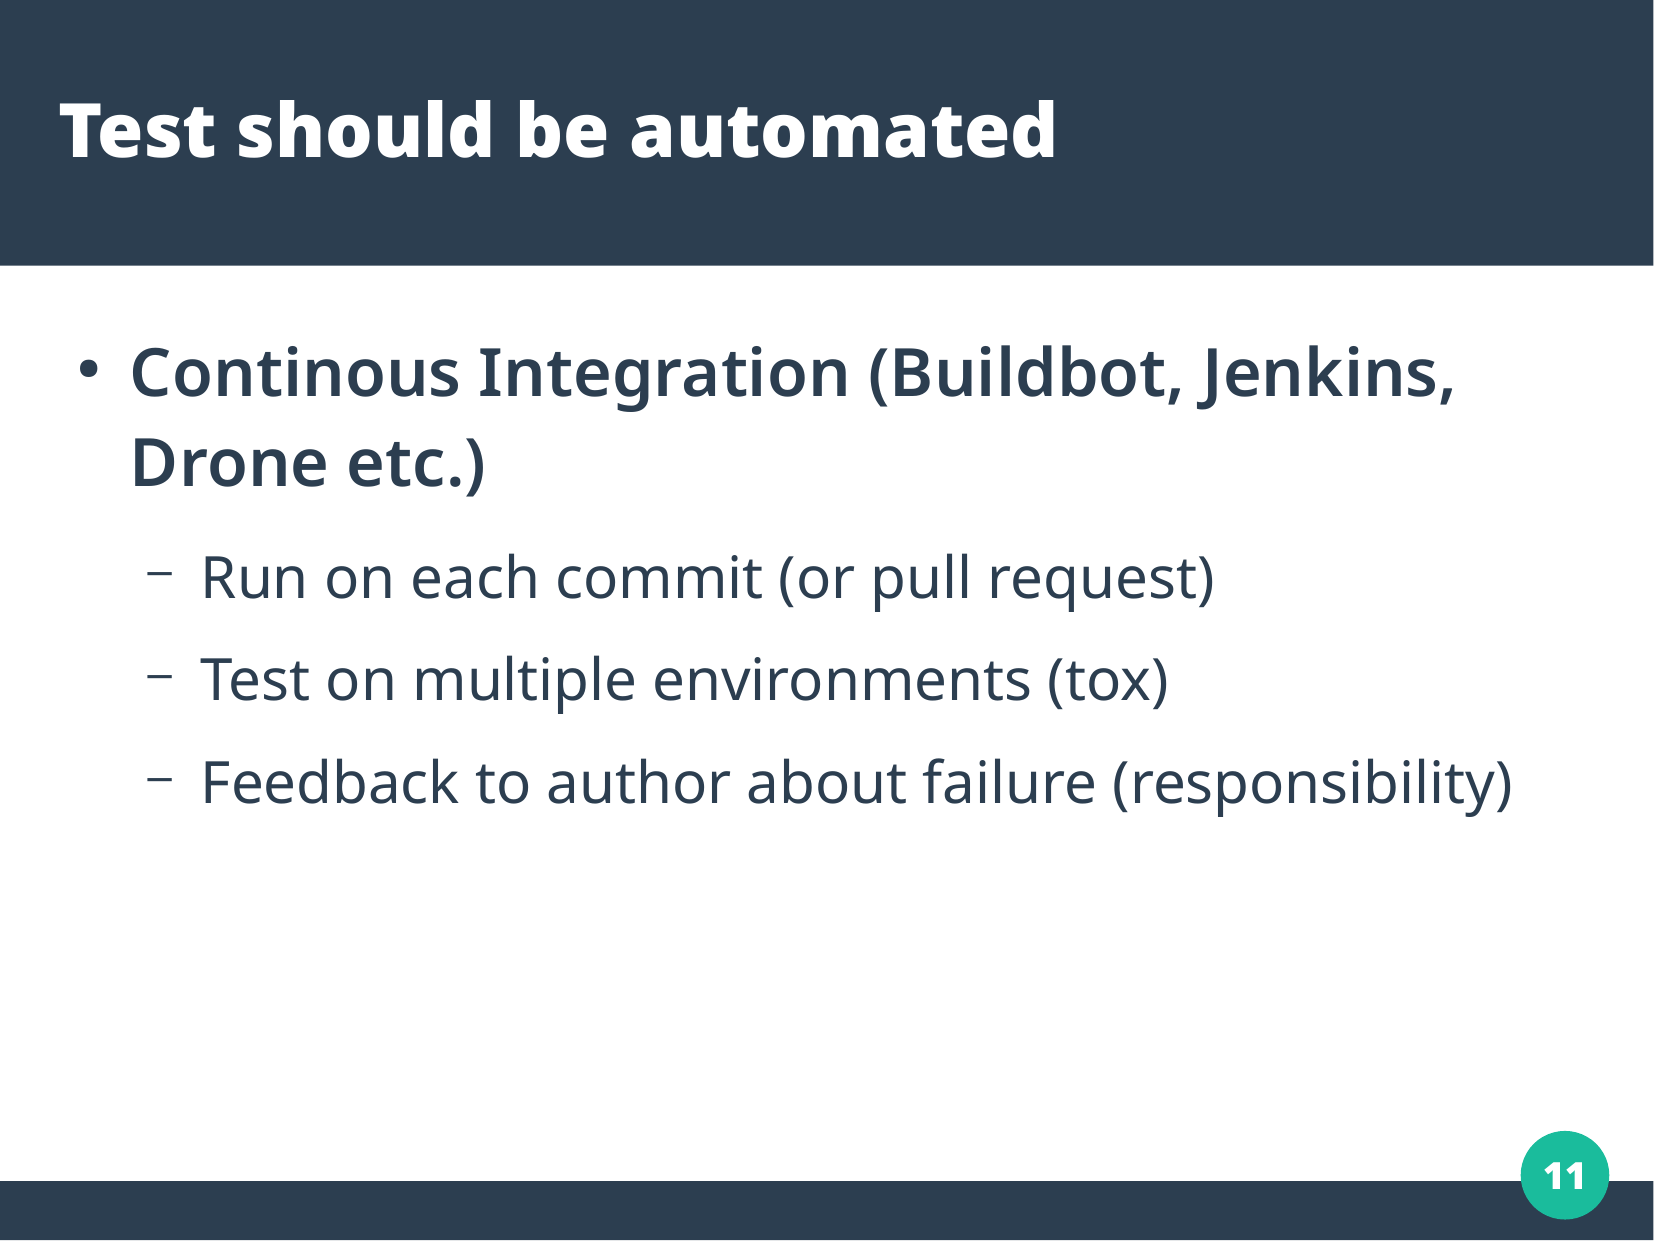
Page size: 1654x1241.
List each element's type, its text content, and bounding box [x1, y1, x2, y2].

title Test should be automated [59, 49, 1595, 207]
list Continous Integration (Buildbot, Jenkins, Drone etc.) Run on each commit (or pull request) Test on multiple environments (tox) Feedback to author about failure (responsibility) [59, 324, 1595, 1152]
